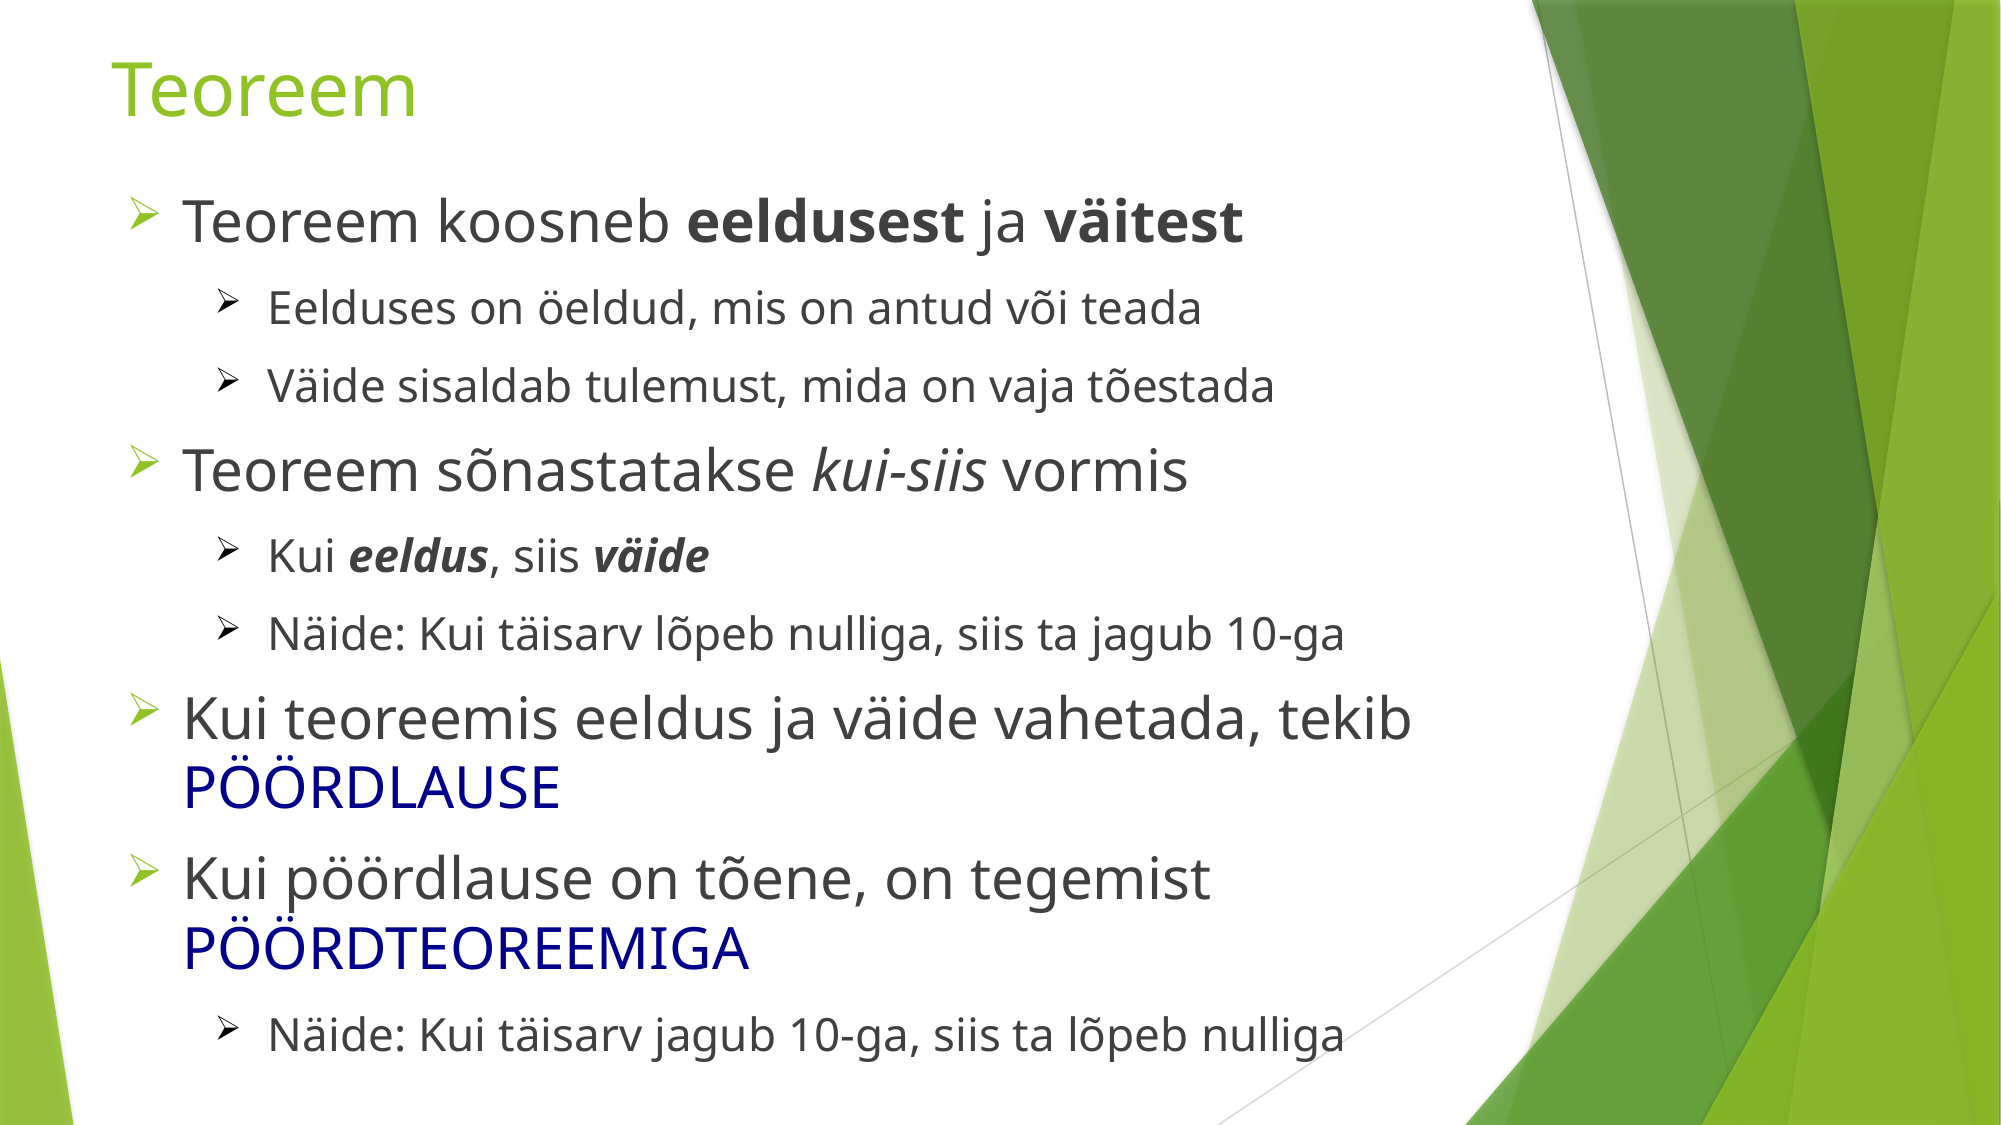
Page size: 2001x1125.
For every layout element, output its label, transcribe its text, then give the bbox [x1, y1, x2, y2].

list Teoreem koosneb eeldusest ja väitest Eelduses on öeldud, mis on antud või teada Väide sisaldab tulemust, mida on vaja tõestada Teoreem sõnastatakse kui-siis vormis Kui eeldus, siis väide Näide: Kui täisarv lõpeb nulliga, siis ta jagub 10-ga Kui teoreemis eeldus ja väide vahetada, tekib PÖÖRDLAUSE Kui pöördlause on tõene, on tegemist PÖÖRDTEOREEMIGA Näide: Kui täisarv jagub 10-ga, siis ta lõpeb nulliga [111, 177, 1568, 1085]
title Teoreem [96, 33, 1508, 251]
